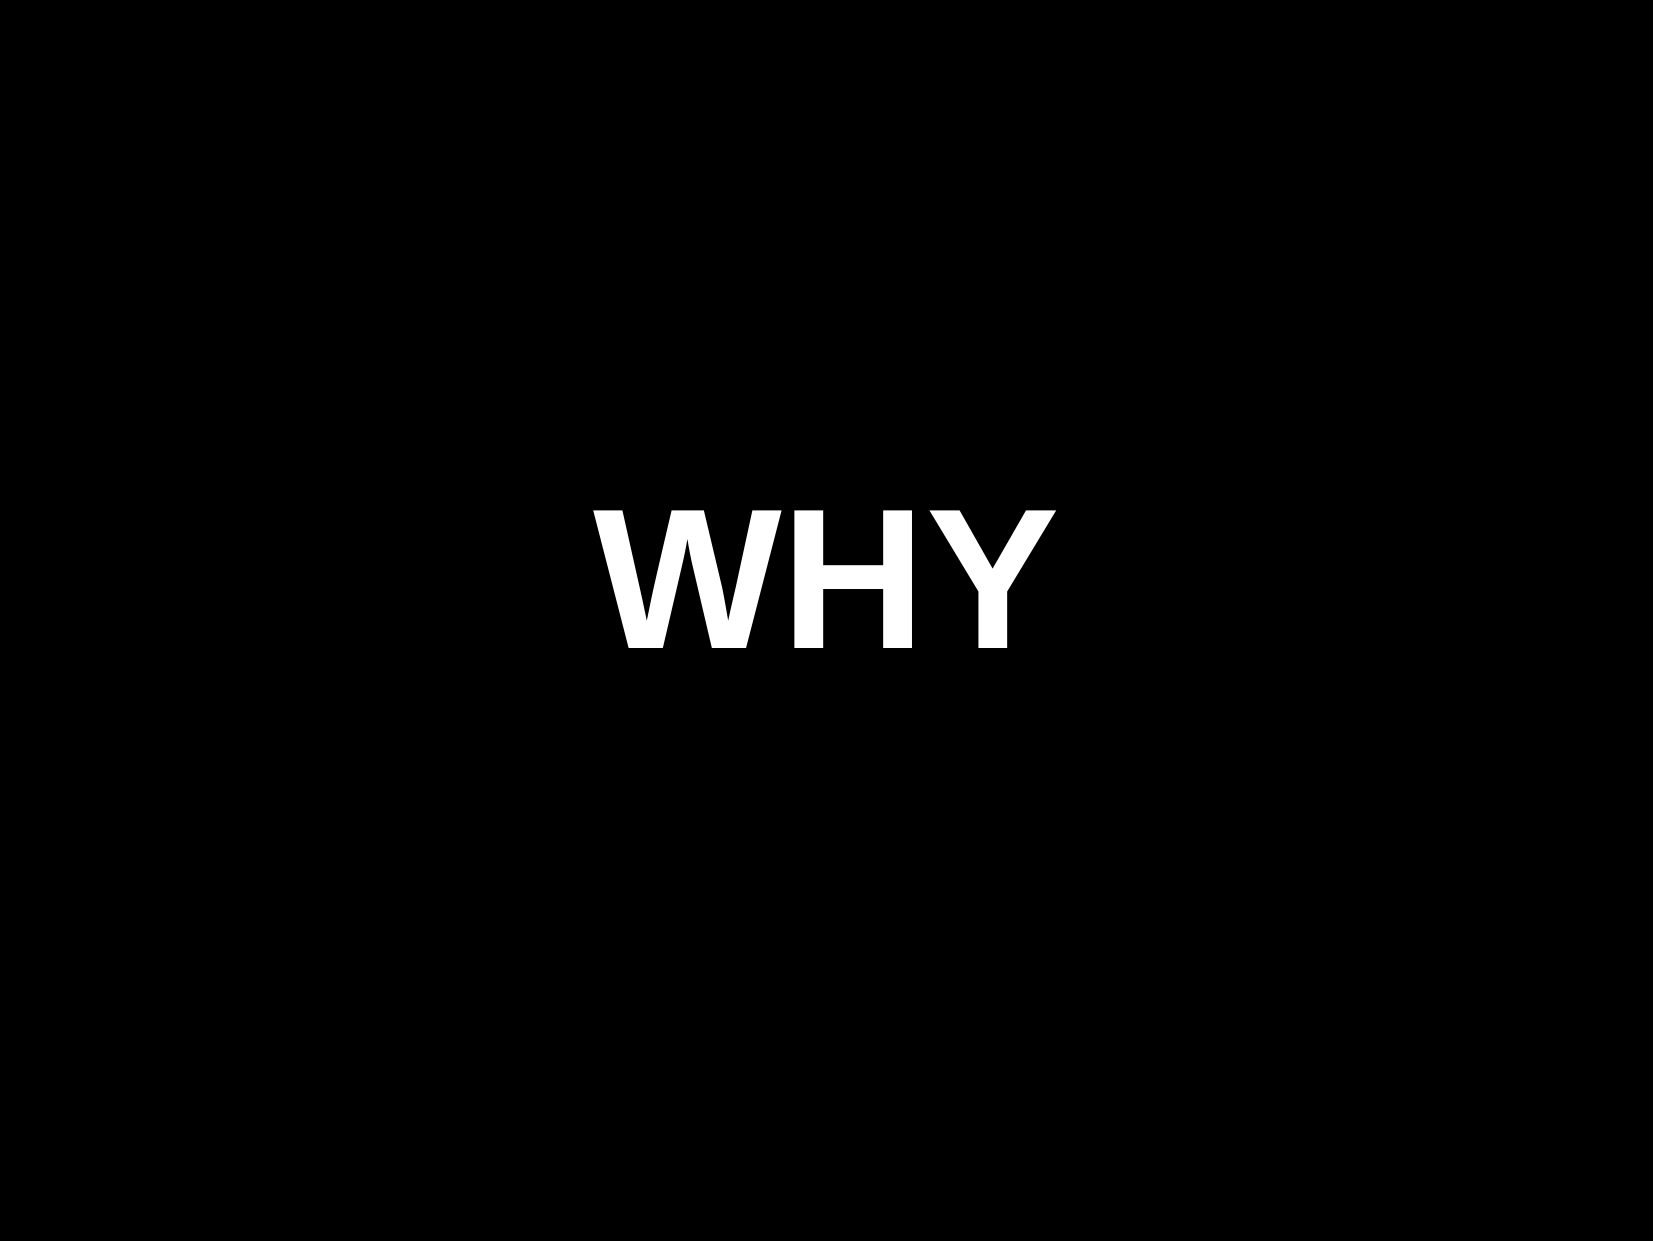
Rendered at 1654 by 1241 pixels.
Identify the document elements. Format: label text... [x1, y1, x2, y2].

subtitle WHY [82, 56, 1571, 1102]
